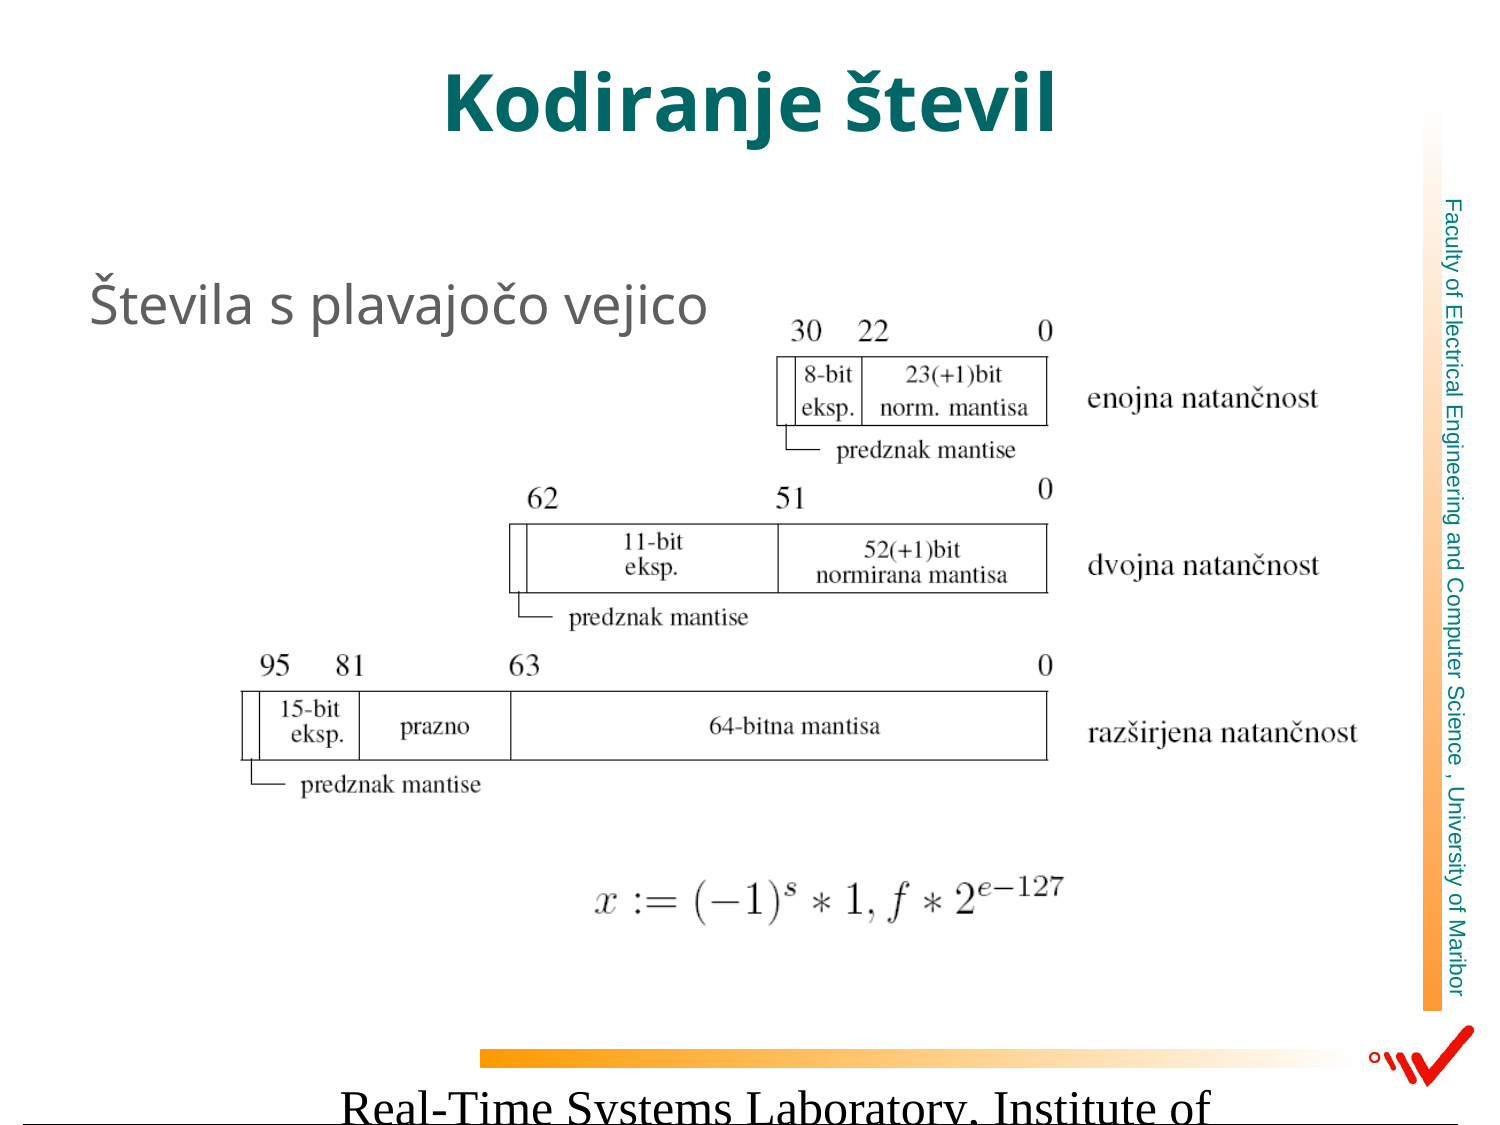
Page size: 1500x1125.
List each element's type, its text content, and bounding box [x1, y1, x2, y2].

picture [189, 252, 1371, 817]
list Števila s plavajočo vejico [75, 262, 738, 1006]
picture [583, 824, 1090, 951]
title Kodiranje števil [75, 45, 1426, 233]
